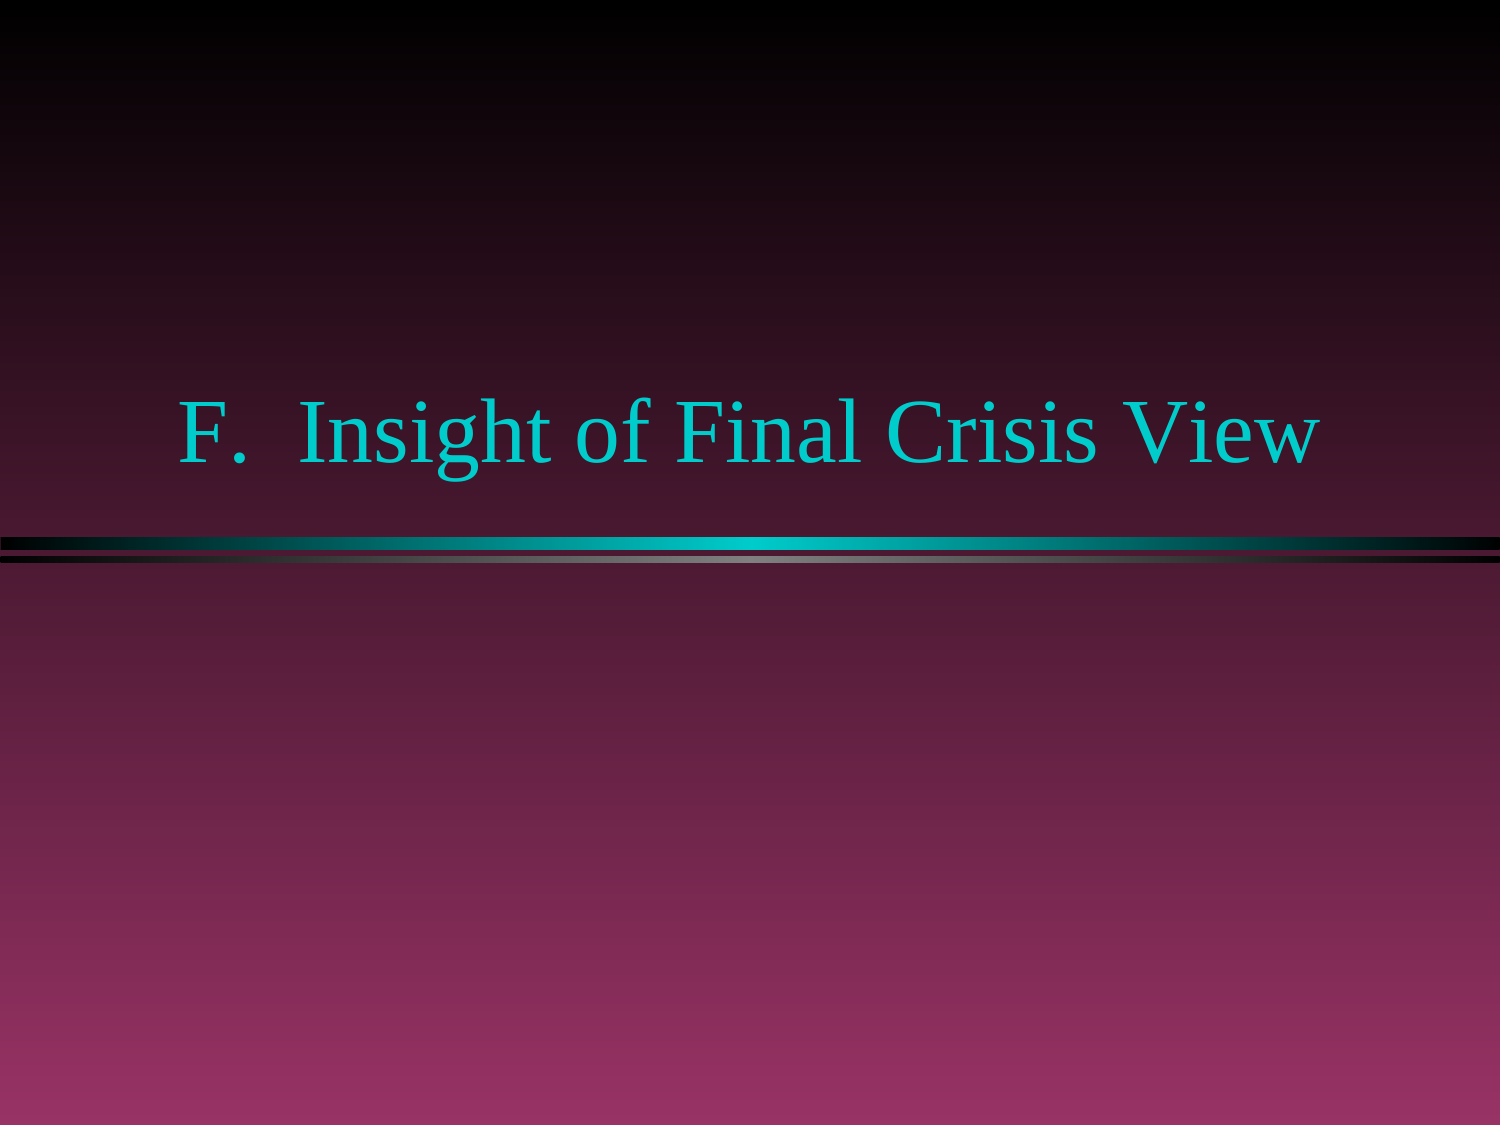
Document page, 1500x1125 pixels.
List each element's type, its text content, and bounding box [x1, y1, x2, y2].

title F. Insight of Final Crisis View [118, 337, 1382, 526]
